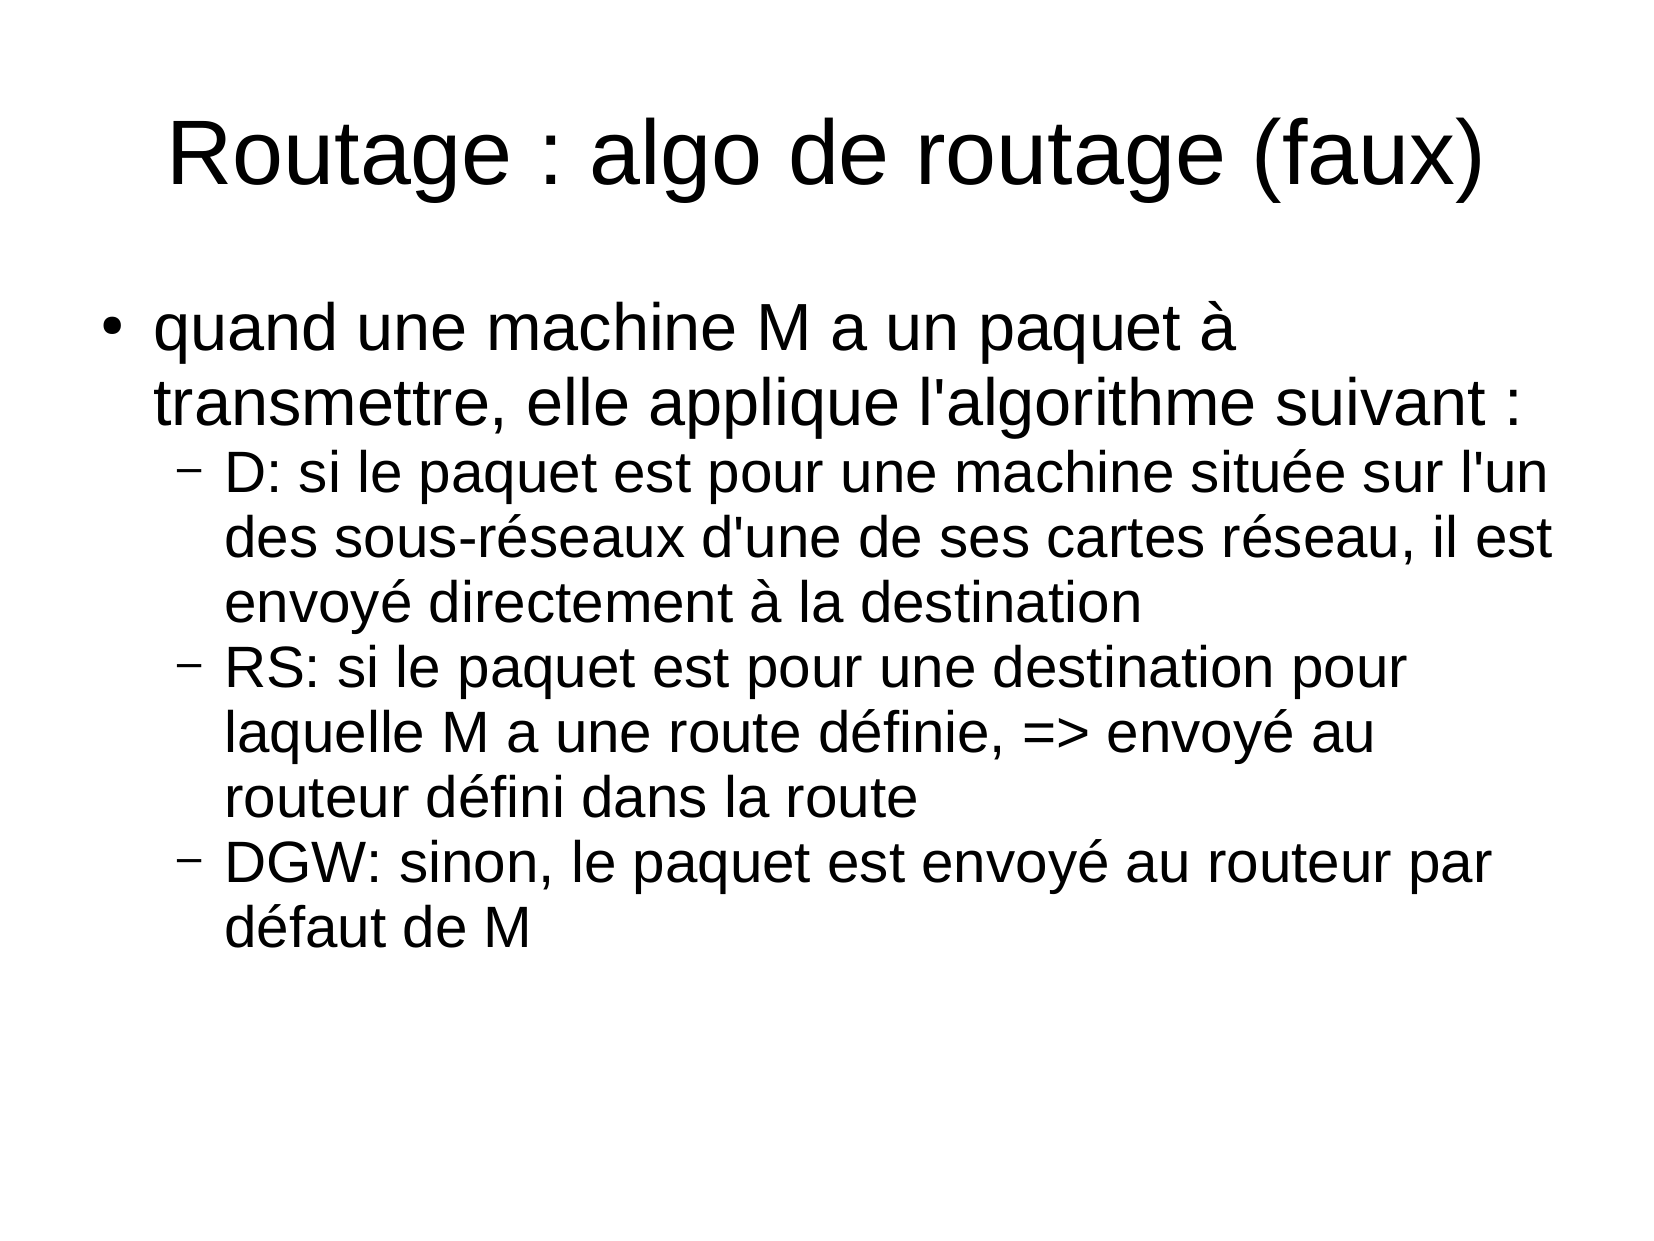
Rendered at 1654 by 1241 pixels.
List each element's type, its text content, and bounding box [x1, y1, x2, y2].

list quand une machine M a un paquet à transmettre, elle applique l'algorithme suivant : D: si le paquet est pour une machine située sur l'un des sous-réseaux d'une de ses cartes réseau, il est envoyé directement à la destination RS: si le paquet est pour une destination pour laquelle M a une route définie, => envoyé au routeur défini dans la route DGW: sinon, le paquet est envoyé au routeur par défaut de M [82, 290, 1571, 1094]
title Routage : algo de routage (faux) [82, 56, 1571, 250]
